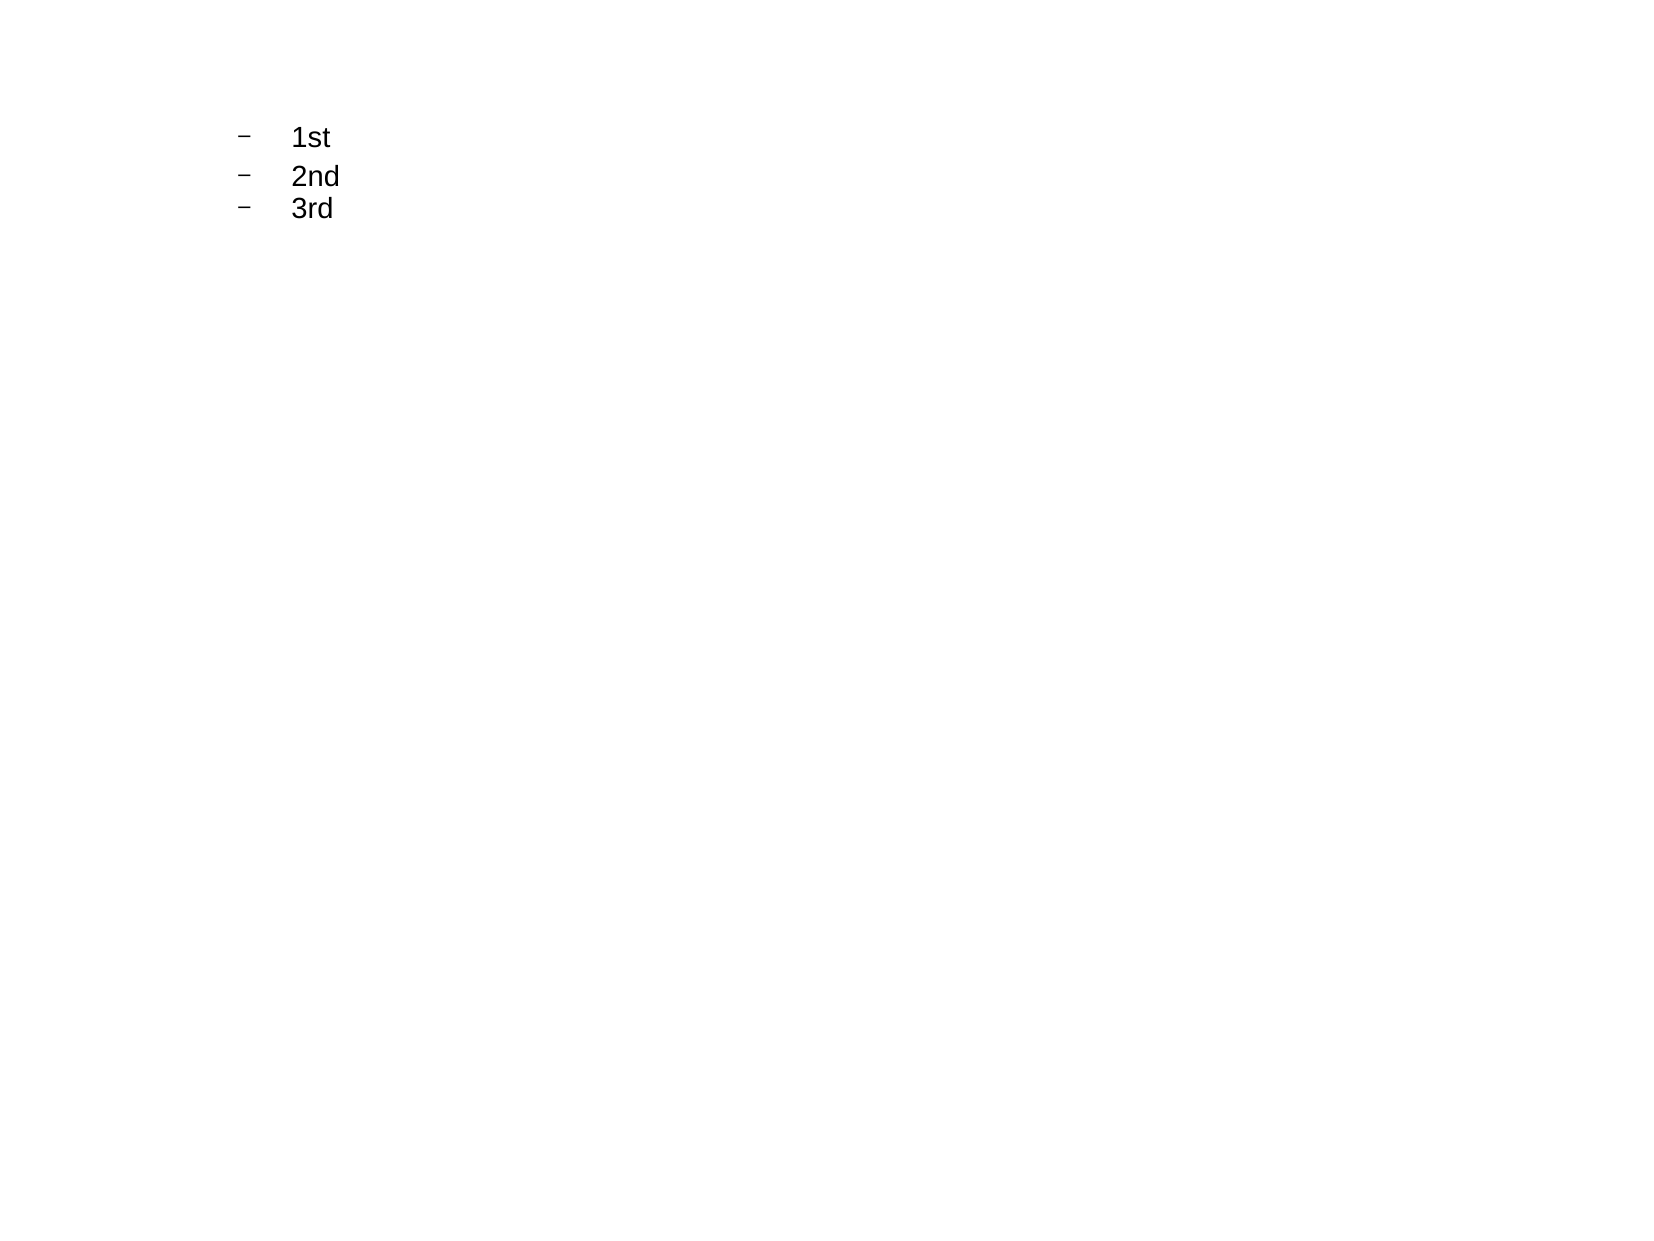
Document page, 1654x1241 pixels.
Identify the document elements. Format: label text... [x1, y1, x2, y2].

text_box 1st 2nd 3rd [135, 75, 931, 233]
